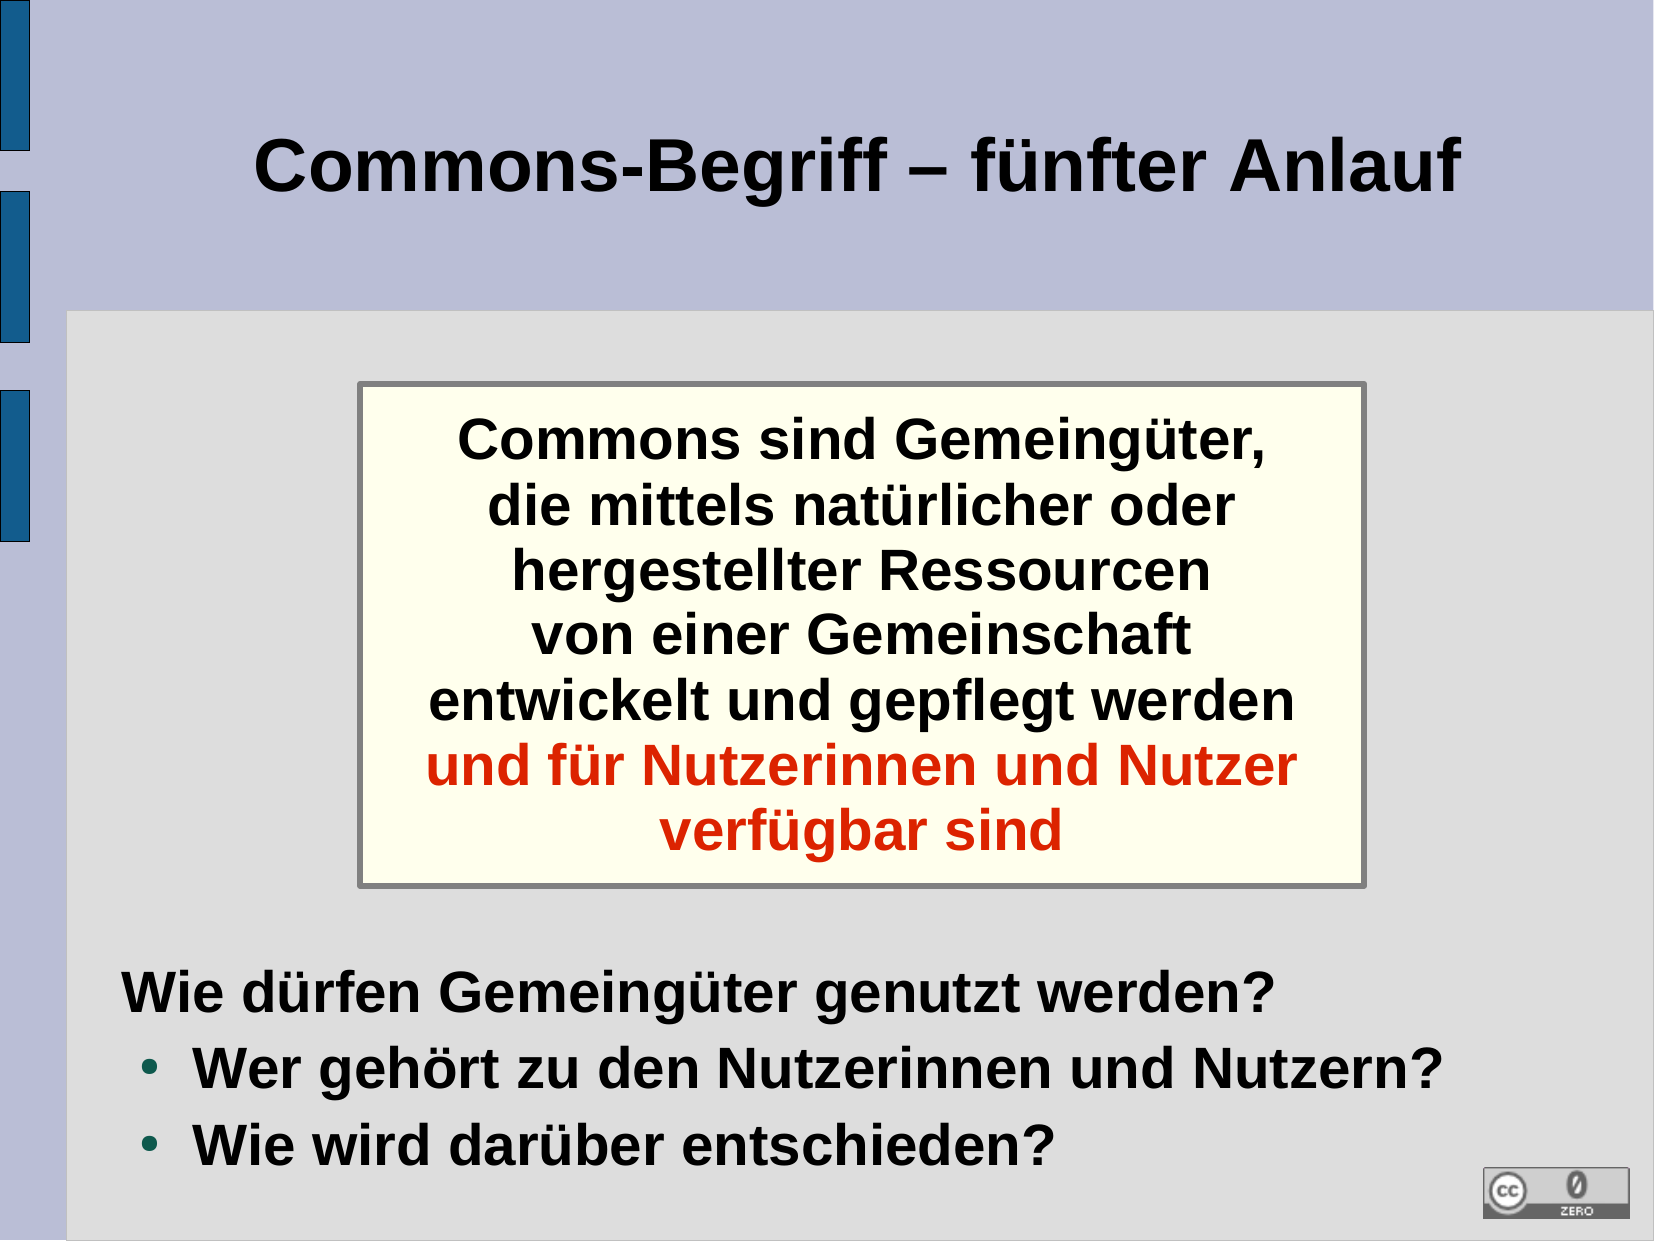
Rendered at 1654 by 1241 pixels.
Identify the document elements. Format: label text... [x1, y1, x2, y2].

title Commons-Begriff – fünfter Anlauf [121, 61, 1595, 269]
picture [1483, 1167, 1630, 1219]
list Wie dürfen Gemeingüter genutzt werden? Wer gehört zu den Nutzerinnen und Nutzern? Wie wird darüber entschieden? [121, 344, 1595, 1179]
